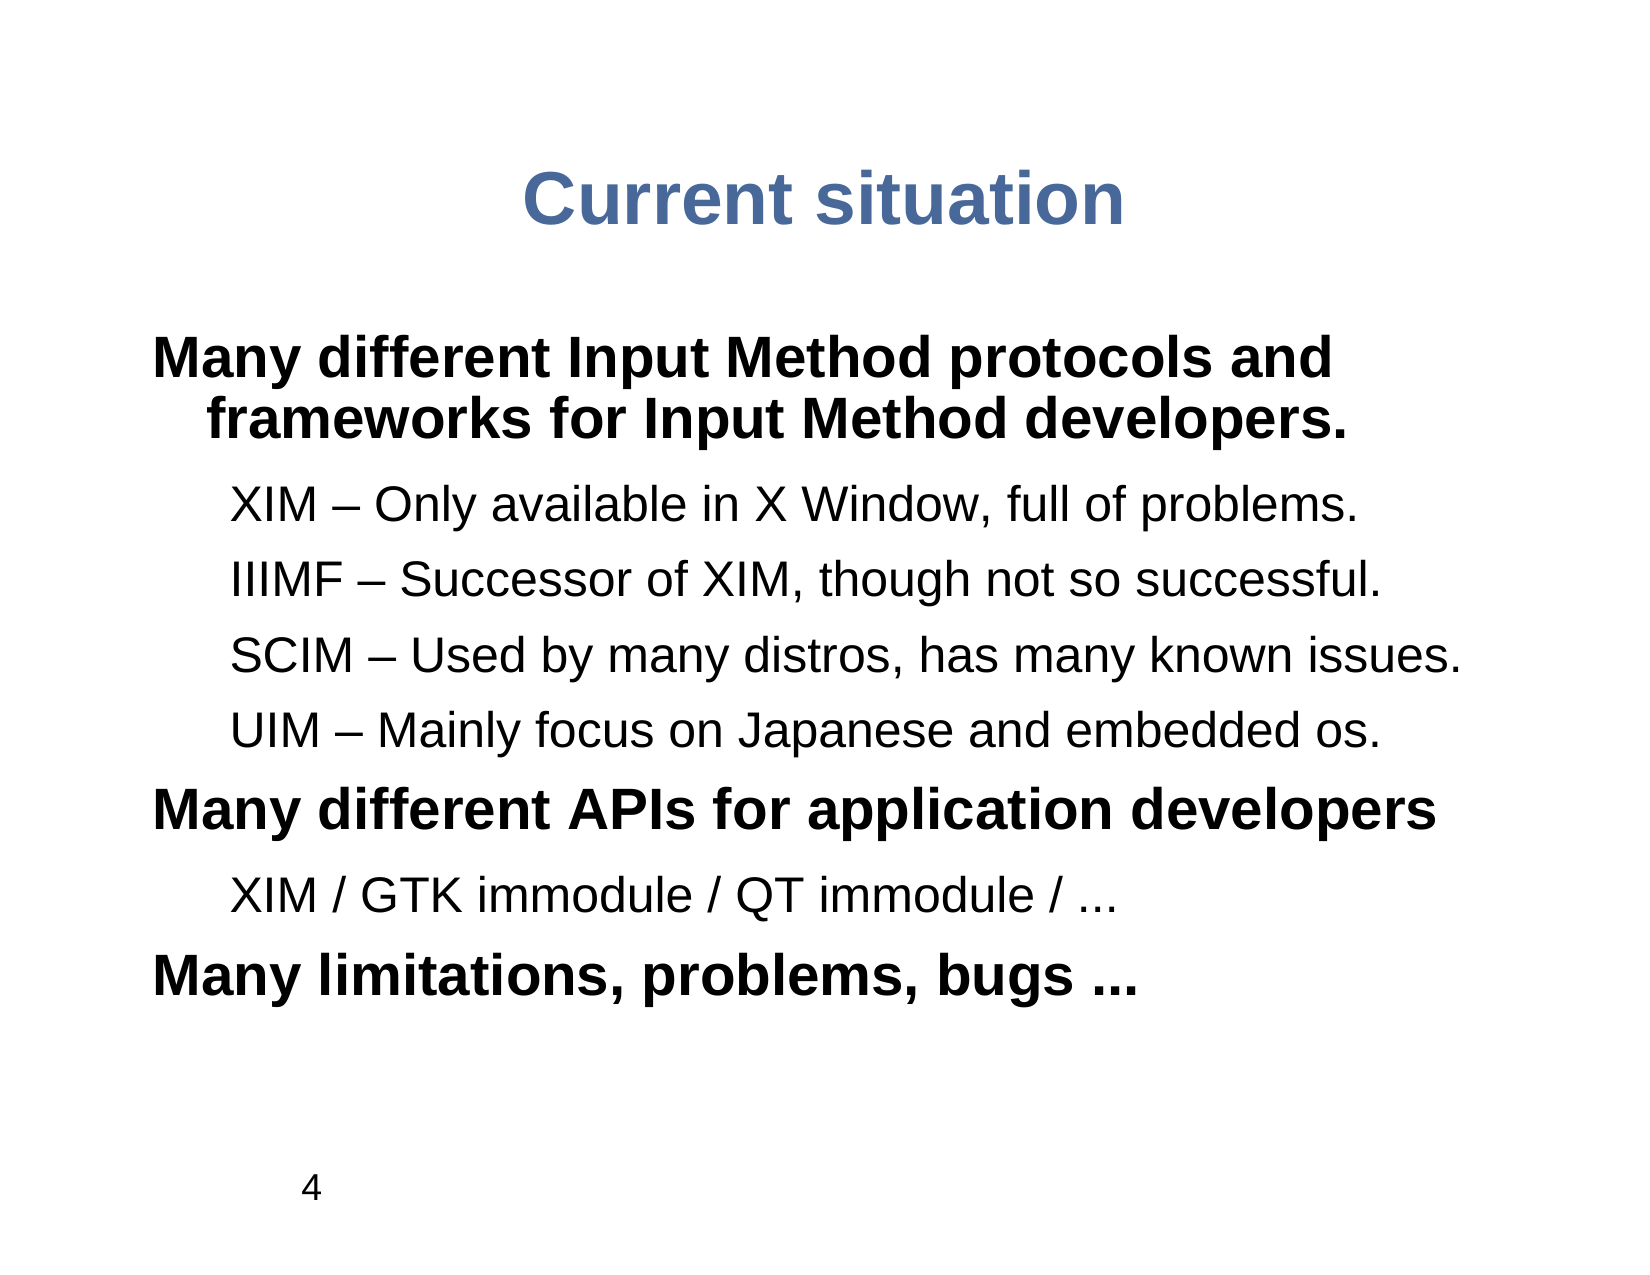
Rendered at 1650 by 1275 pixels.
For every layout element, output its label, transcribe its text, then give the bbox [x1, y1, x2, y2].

title Current situation [135, 112, 1515, 291]
list Many different Input Method protocols and frameworks for Input Method developers. XIM – Only available in X Window, full of problems. IIIMF – Successor of XIM, though not so successful. SCIM – Used by many distros, has many known issues. UIM – Mainly focus on Japanese and embedded os. Many different APIs for application developers XIM / GTK immodule / QT immodule / ... Many limitations, problems, bugs ... [135, 329, 1515, 1163]
